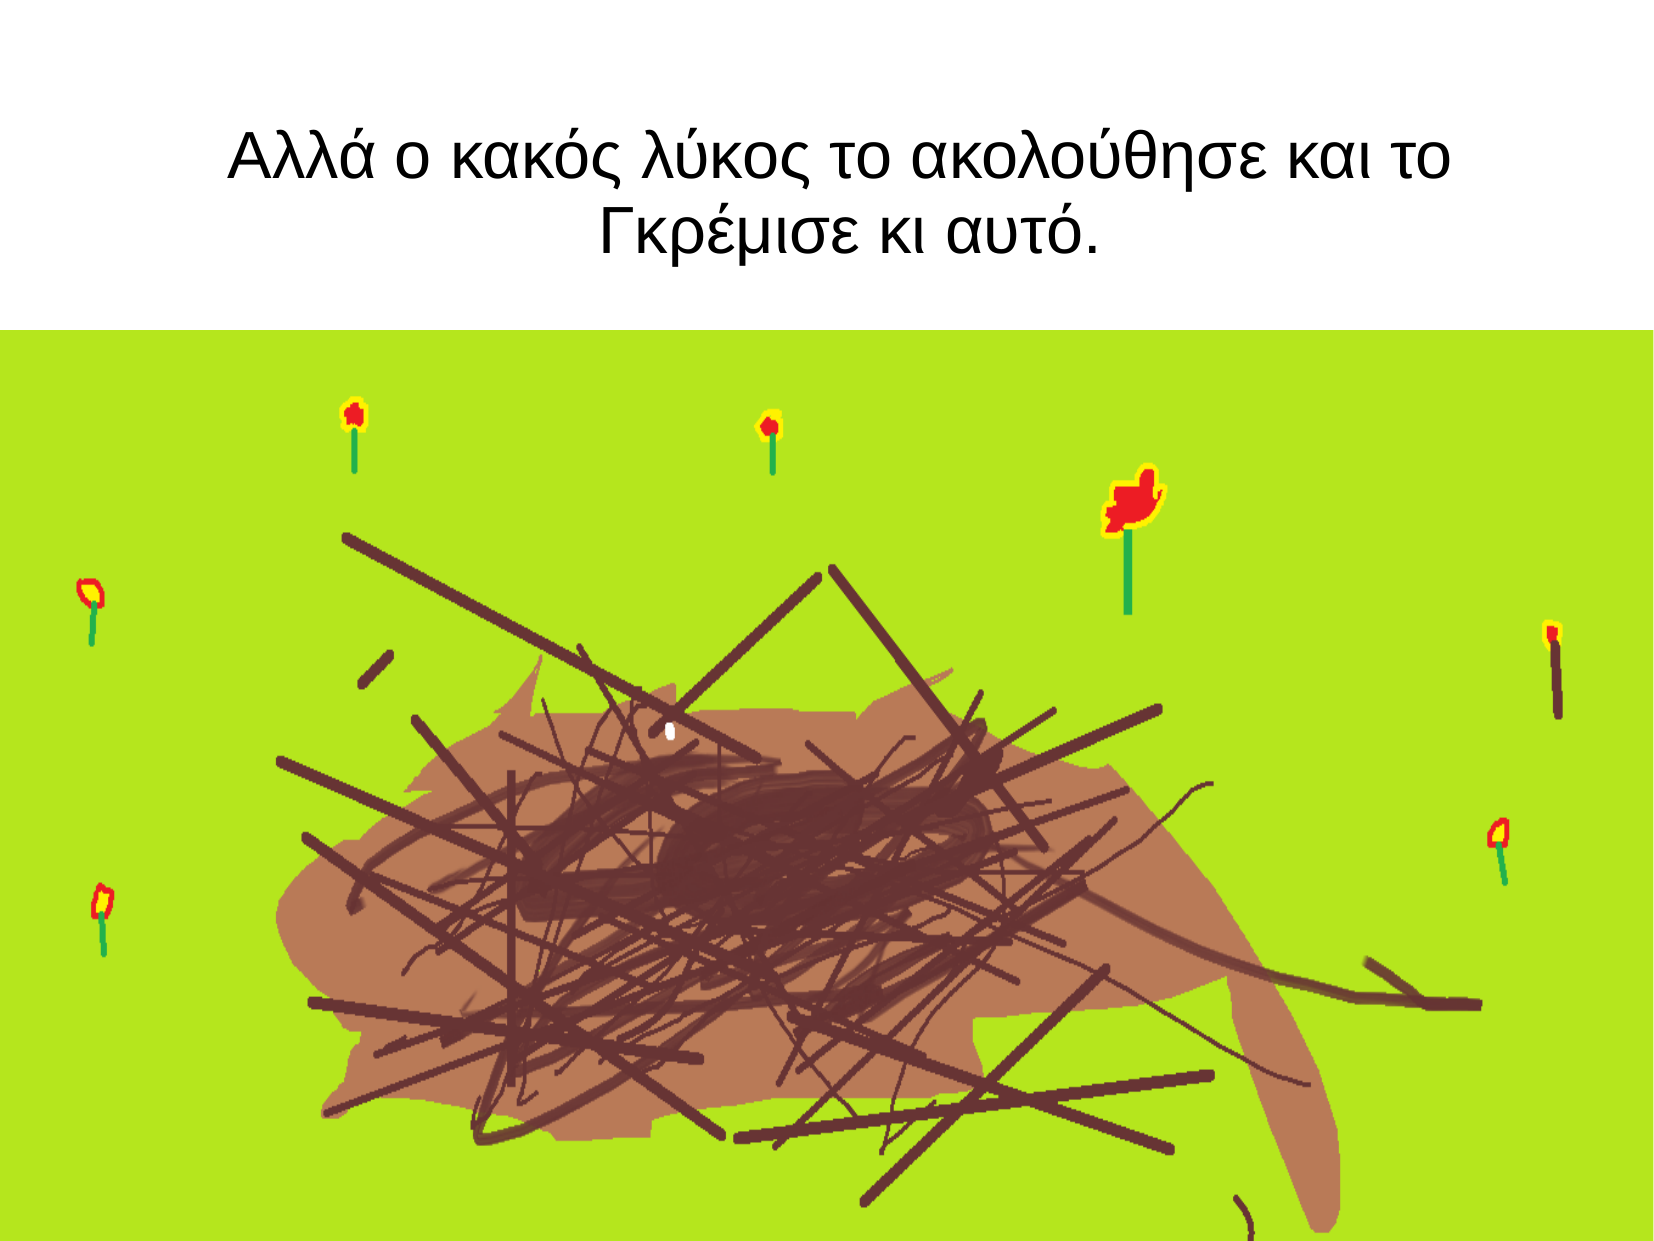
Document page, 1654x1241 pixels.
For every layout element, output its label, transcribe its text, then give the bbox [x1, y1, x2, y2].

subtitle Αλλά ο κακός λύκος το ακολούθησε και το Γκρέμισε κι αυτό. [106, 0, 1595, 330]
picture [0, 330, 1654, 1241]
